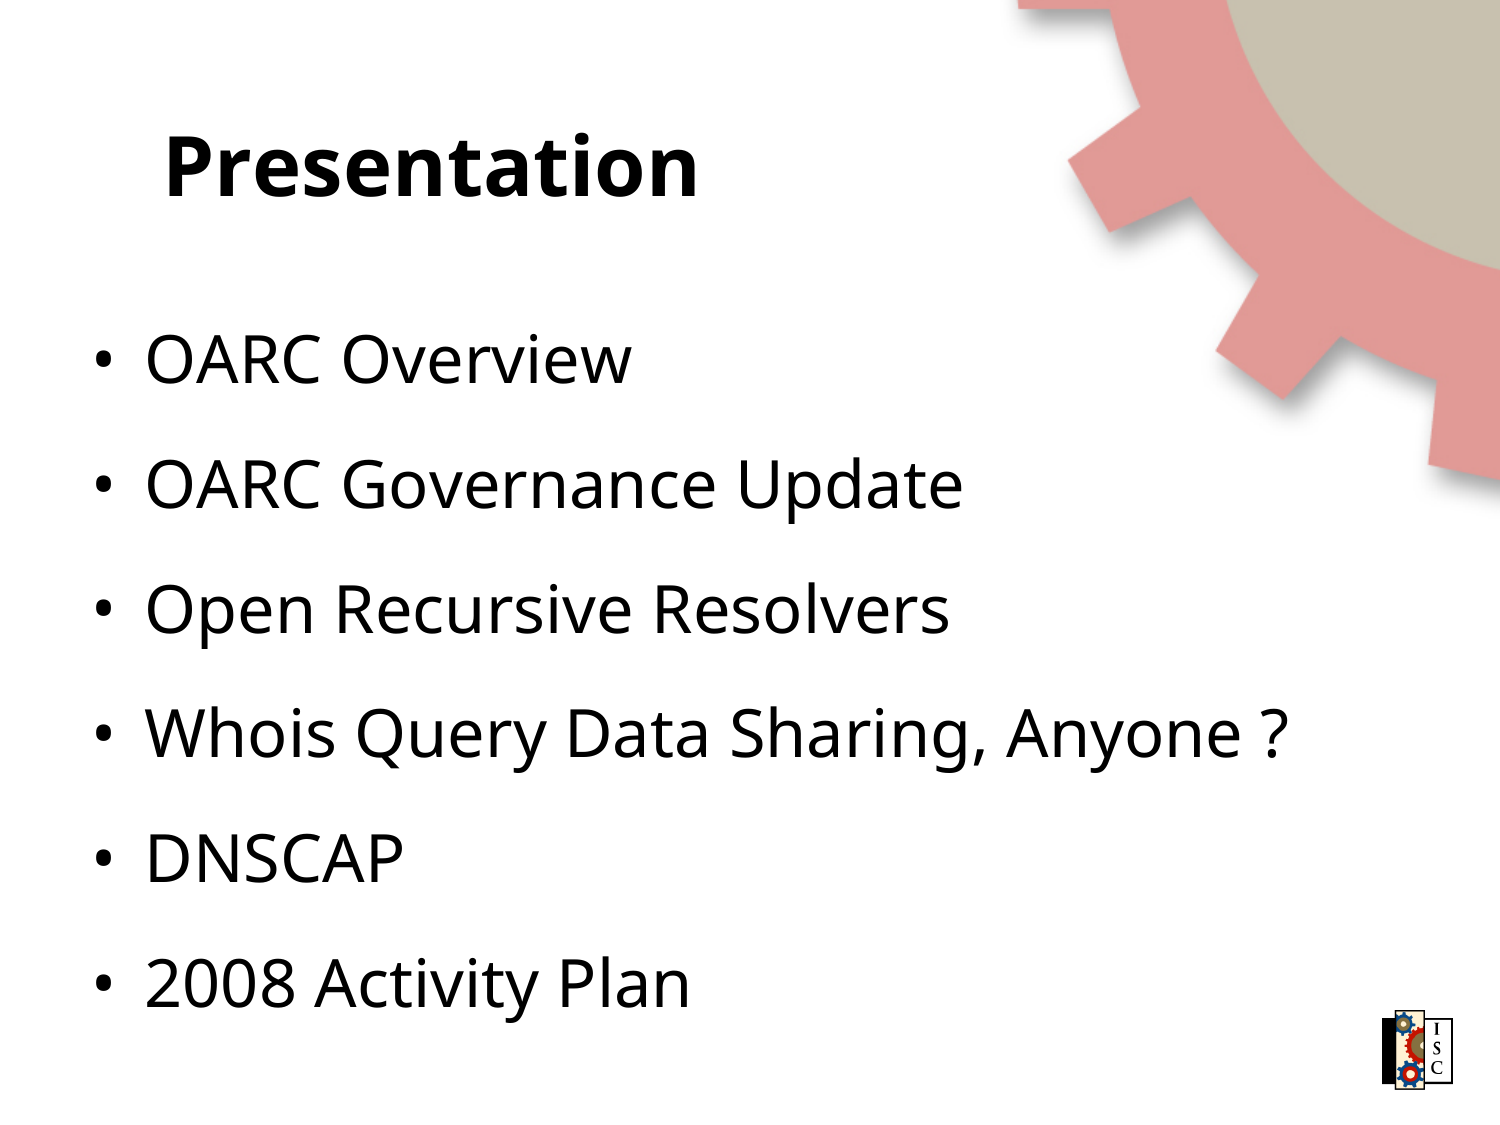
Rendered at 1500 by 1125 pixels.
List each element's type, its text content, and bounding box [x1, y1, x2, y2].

list OARC Overview OARC Governance Update Open Recursive Resolvers Whois Query Data Sharing, Anyone ? DNSCAP 2008 Activity Plan [91, 295, 1406, 1015]
title Presentation [162, 26, 1472, 280]
picture [0, 0, 1500, 1125]
